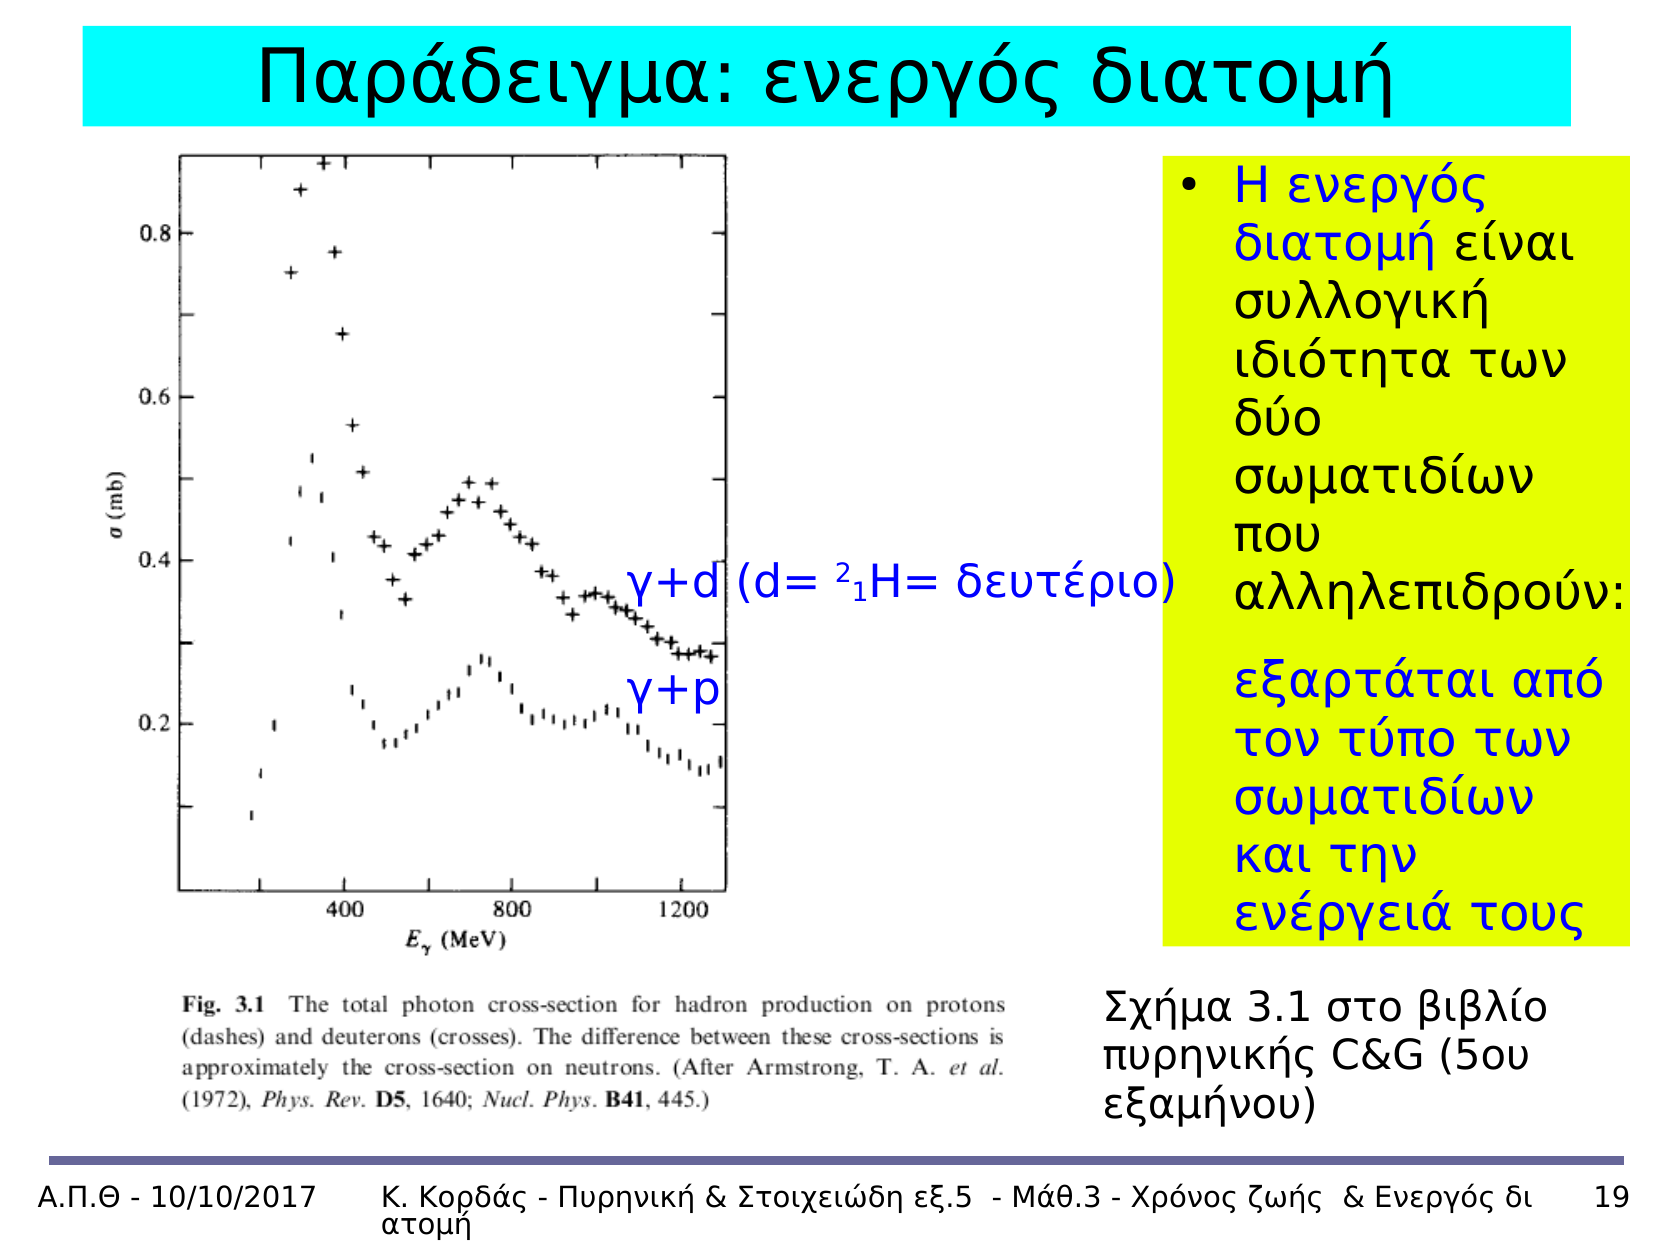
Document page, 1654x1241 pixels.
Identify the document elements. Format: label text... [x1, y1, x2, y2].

picture [99, 149, 1013, 1120]
list Η ενεργός διατομή είναι συλλογική ιδιότητα των δύο σωματιδίων που αλληλεπιδρούν: εξαρτάται από τον τύπο των σωματιδίων και την ενέργειά τους [1162, 155, 1630, 947]
text_box γ+d (d= 21H= δευτέριο) γ+p [611, 548, 1220, 740]
text_box Σχήμα 3.1 στο βιβλίο πυρηνικής C&G (5ου εξαμήνου) [1087, 975, 1613, 1137]
title Παράδειγμα: ενεργός διατομή [82, 32, 1571, 120]
